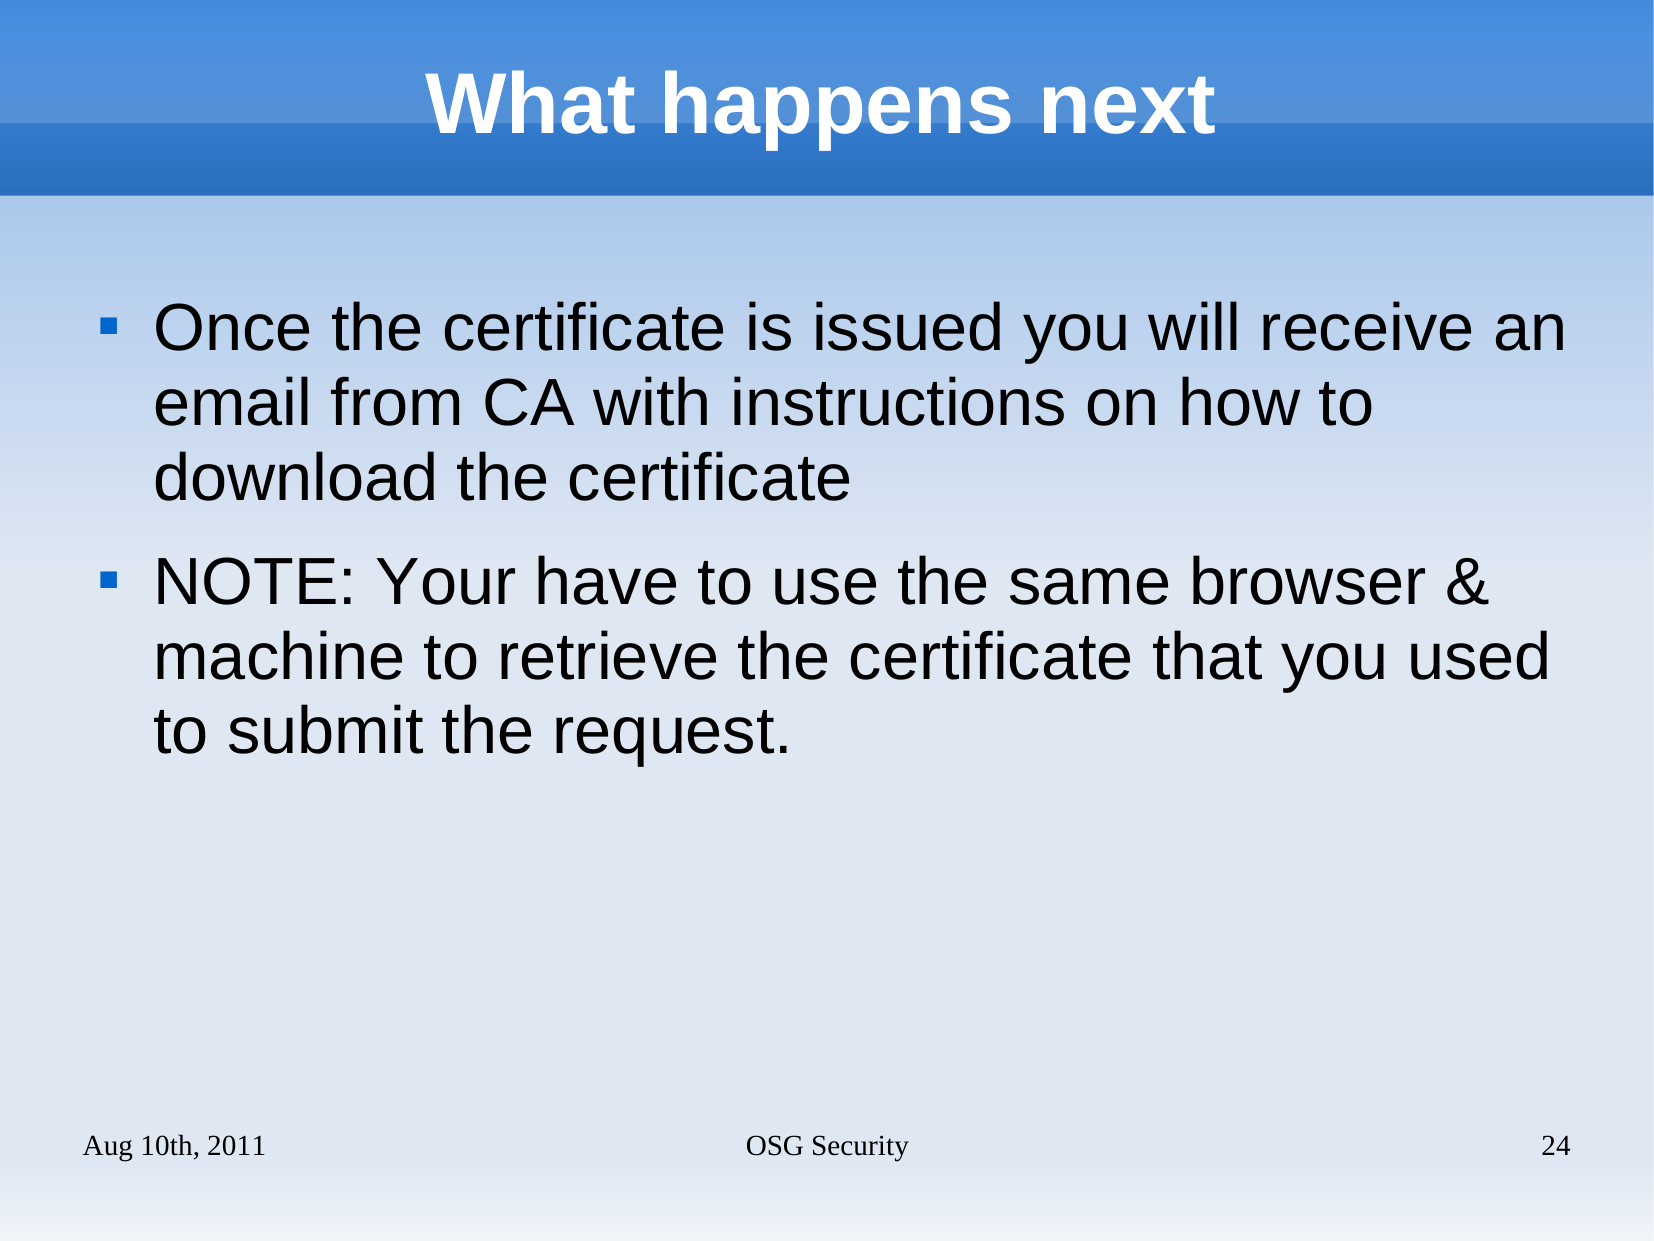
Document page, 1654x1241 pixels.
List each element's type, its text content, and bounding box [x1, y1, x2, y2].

picture [0, 0, 1654, 1241]
title What happens next [76, 0, 1565, 208]
list Once the certificate is issued you will receive an email from CA with instructions on how to download the certificate NOTE: Your have to use the same browser & machine to retrieve the certificate that you used to submit the request. [82, 290, 1571, 1109]
